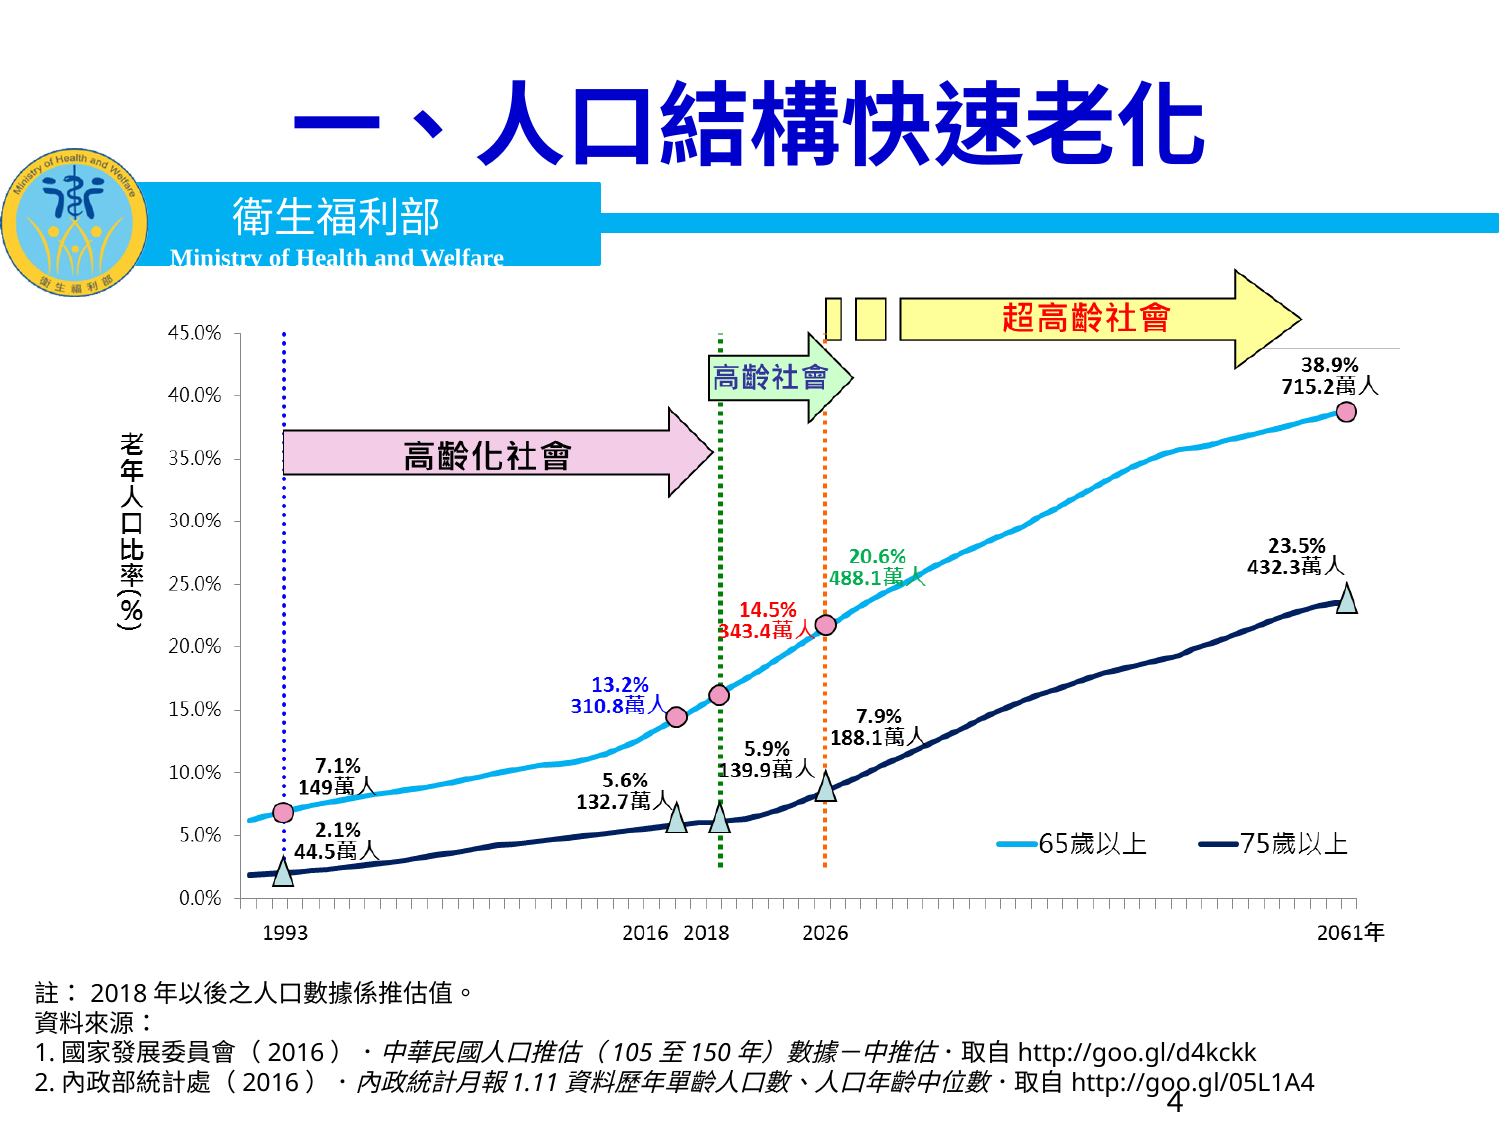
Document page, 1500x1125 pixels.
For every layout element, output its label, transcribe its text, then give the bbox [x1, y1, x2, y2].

text_box 一、人口結構快速老化 [0, 37, 1500, 141]
picture [223, 256, 229, 264]
text_box 4 [1151, 1069, 1500, 1125]
picture [173, 250, 182, 264]
picture [76, 237, 1400, 953]
text_box 註：2018年以後之人口數據係推估值。 資料來源： 1.國家發展委員會（2016）．中華民國人口推估（105至150年）數據－中推估．取自http://goo.gl/d4kckk 2.內政部統計處（2016）．內政統計月報1.11資料歷年單齡人口數、人口年齡中位數．取自http://goo.gl/05L1A4 [19, 969, 1412, 1125]
